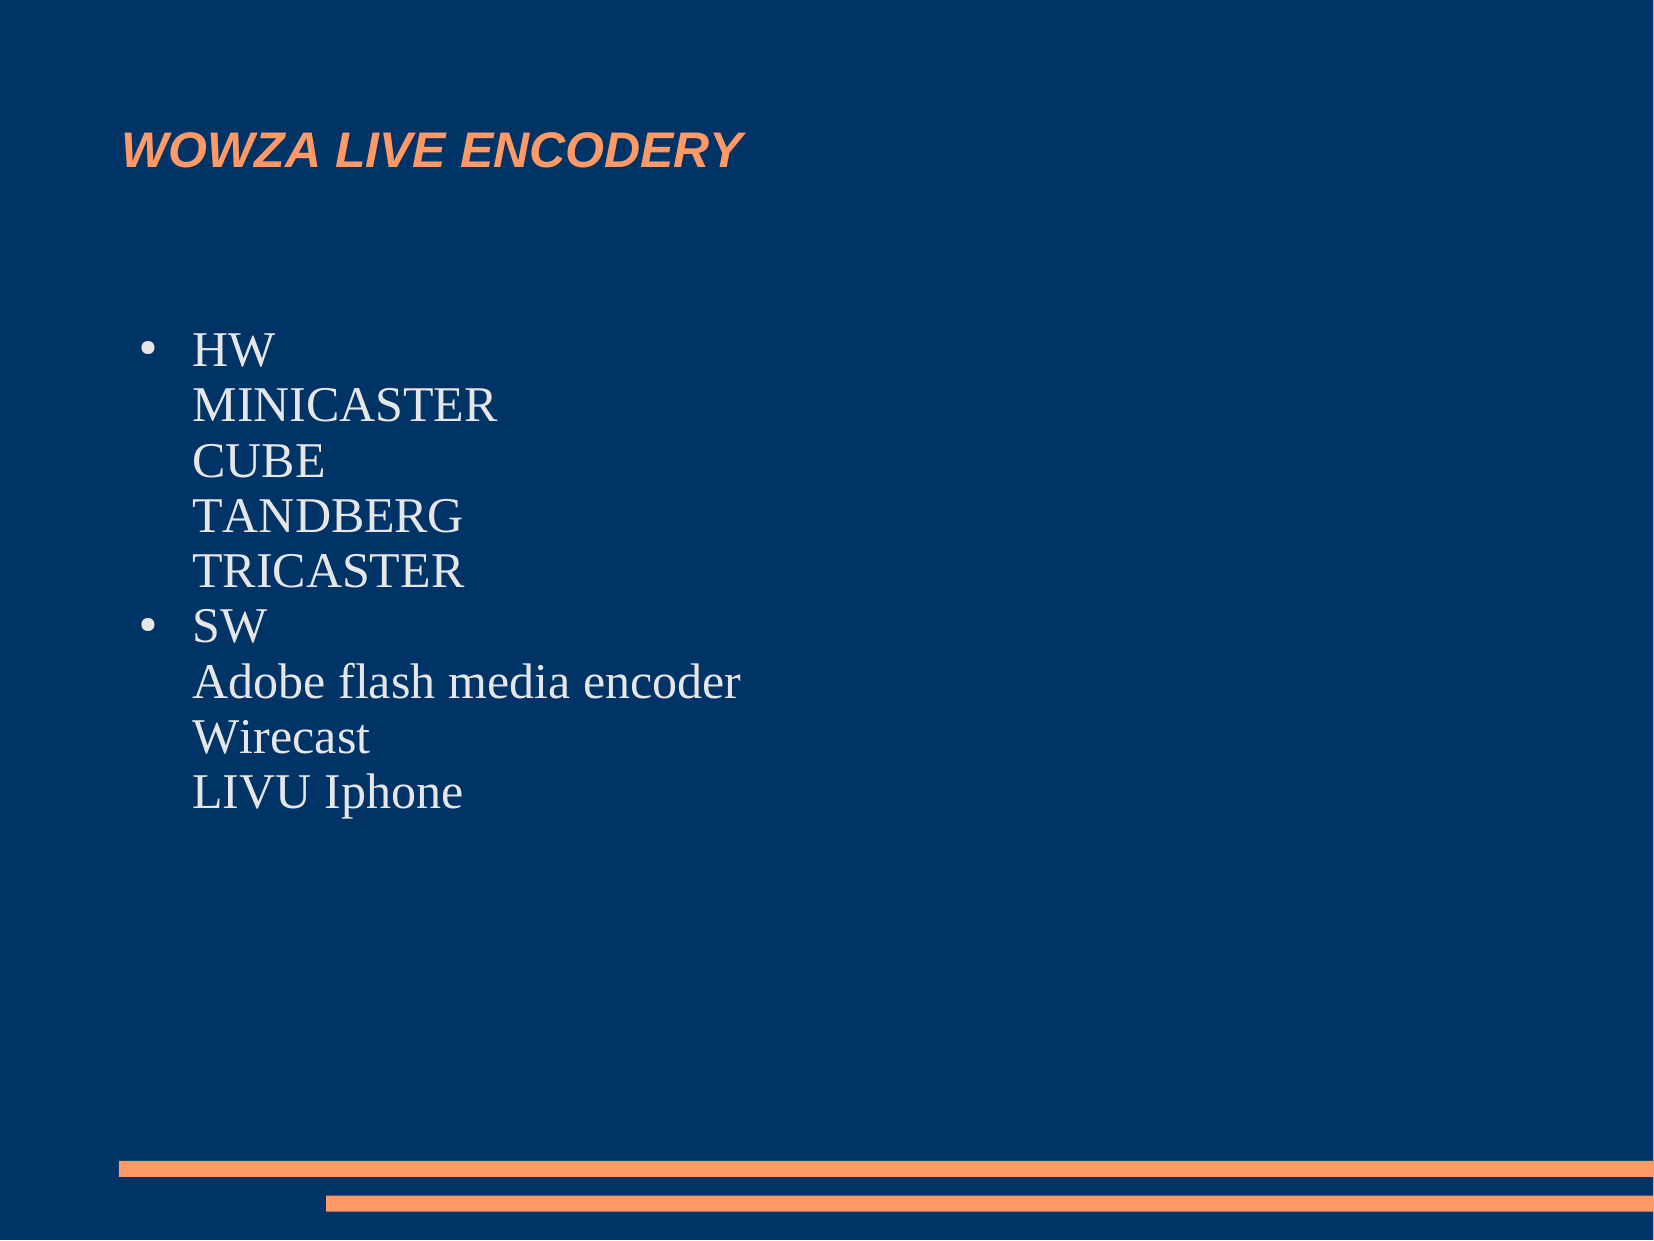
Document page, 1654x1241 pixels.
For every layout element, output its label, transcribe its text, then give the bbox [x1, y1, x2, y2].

list HW MINICASTER CUBE TANDBERG TRICASTER SW Adobe flash media encoder Wirecast LIVU Iphone [121, 322, 1561, 1132]
title WOWZA LIVE ENCODERY [121, 46, 1534, 254]
